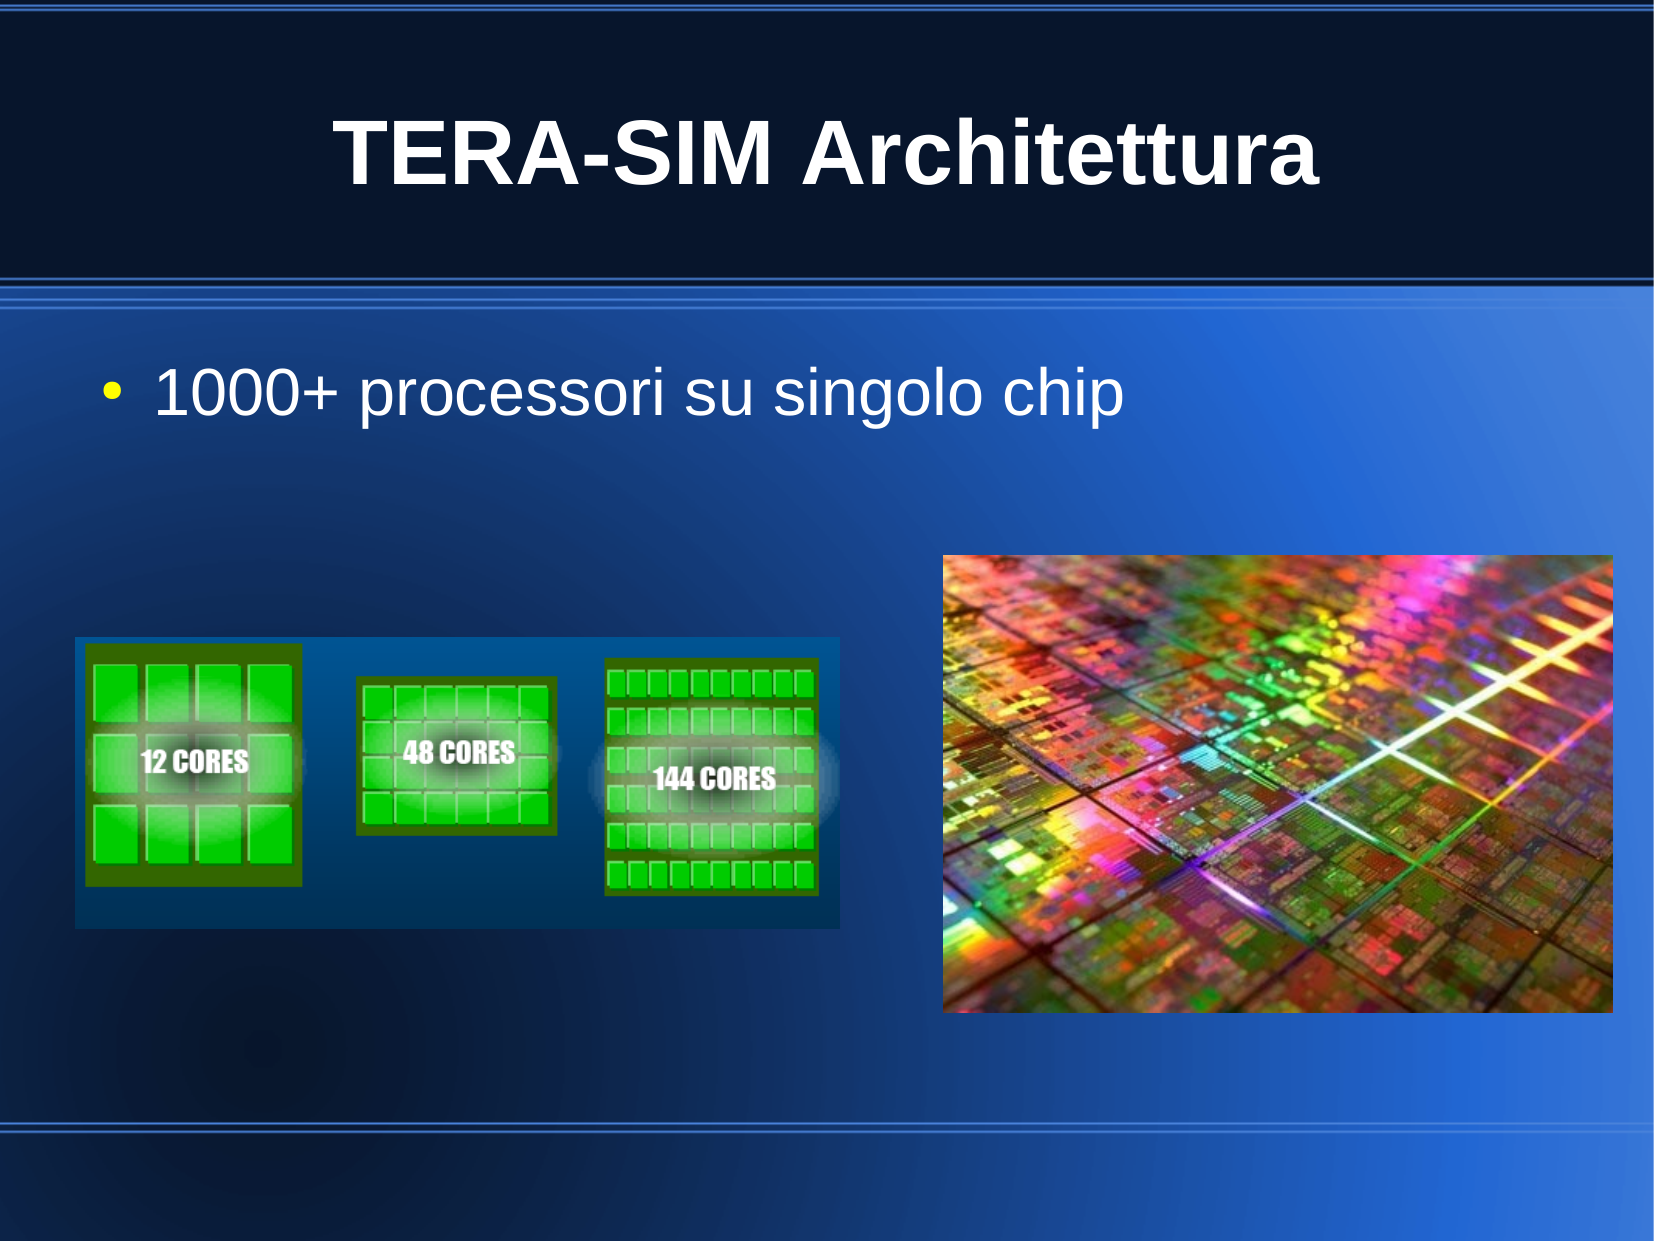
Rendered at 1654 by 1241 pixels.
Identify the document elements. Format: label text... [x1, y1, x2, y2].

picture [0, 0, 1654, 1241]
title TERA-SIM Architettura [82, 56, 1571, 250]
list 1000+ processori su singolo chip [82, 355, 1571, 1043]
